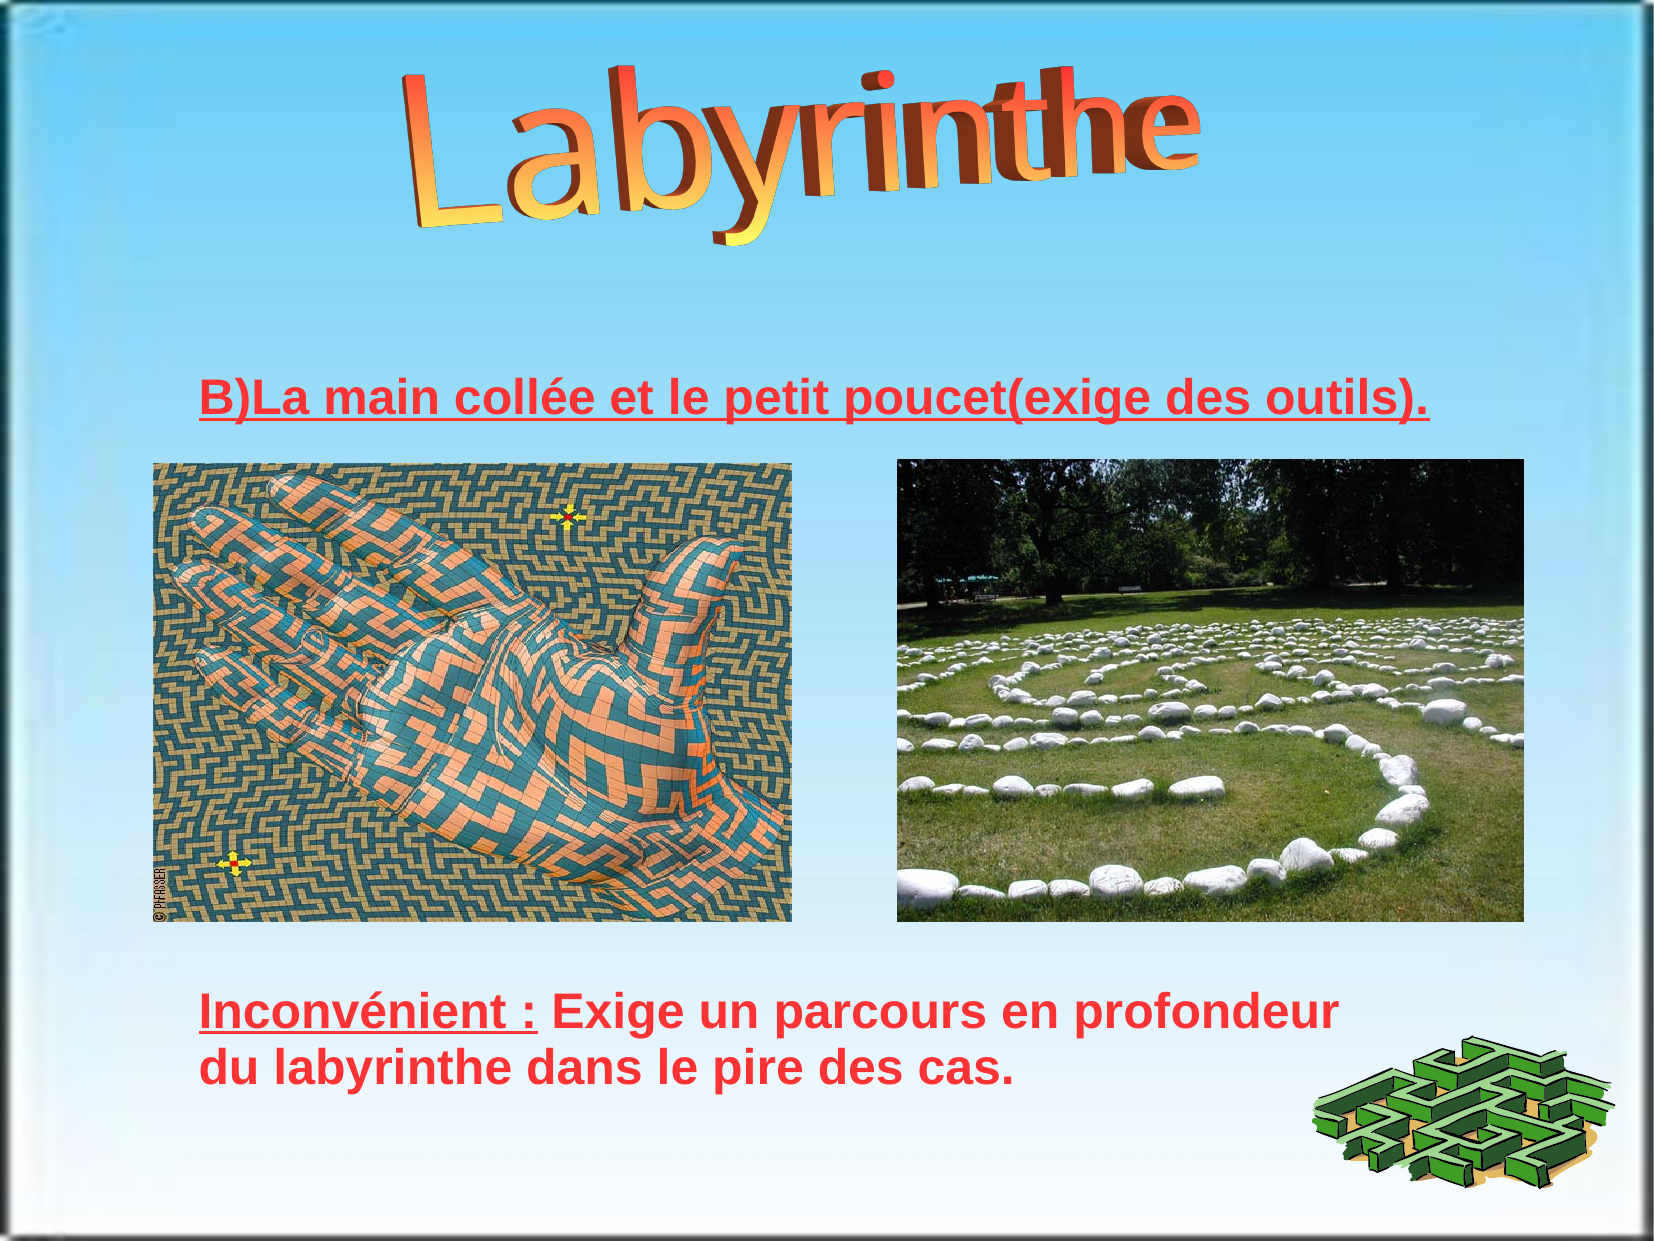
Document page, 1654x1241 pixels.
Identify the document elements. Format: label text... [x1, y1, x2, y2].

picture [0, 0, 1654, 1241]
list B)La main collée et le petit poucet(exige des outils). Inconvénient : Exige un parcours en profondeur du labyrinthe dans le pire des cas. [115, 369, 1507, 1207]
